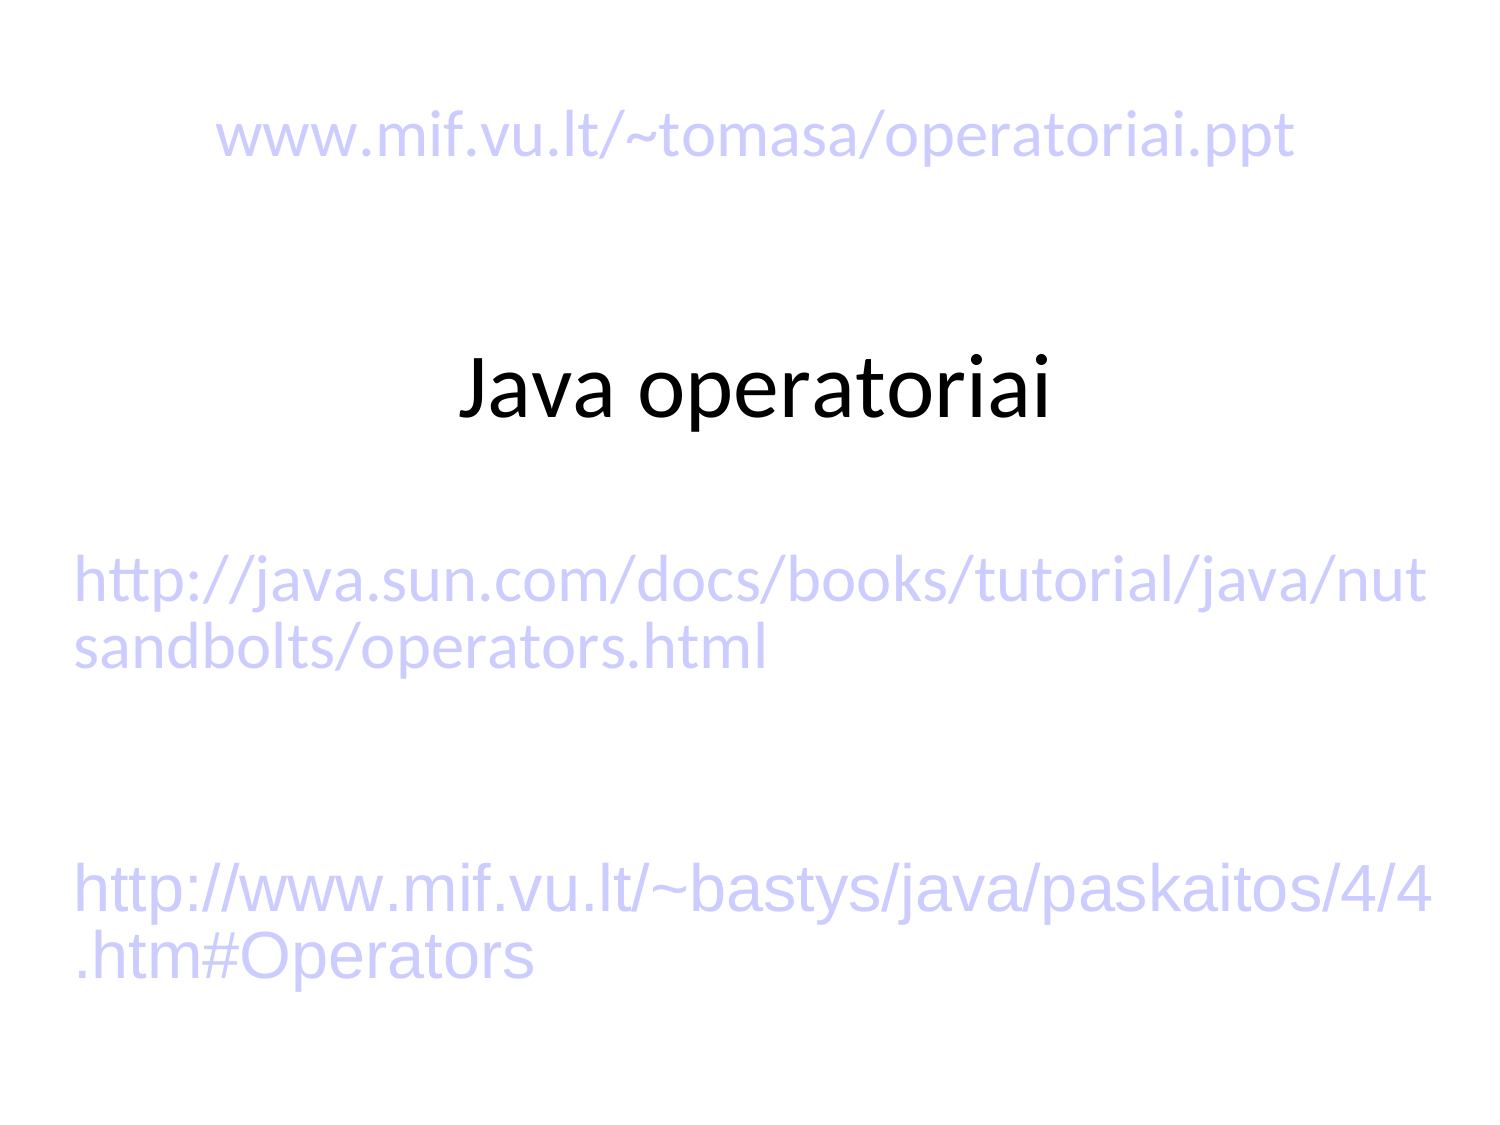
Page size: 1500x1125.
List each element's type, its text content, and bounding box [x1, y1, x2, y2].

text_box Java operatoriai [118, 370, 1394, 502]
text_box http://java.sun.com/docs/books/tutorial/java/nutsandbolts/operators.html [58, 527, 1454, 815]
text_box www.mif.vu.lt/~tomasa/operatoriai.ppt [58, 82, 1454, 370]
text_box http://www.mif.vu.lt/~bastys/java/paskaitos/4/4.htm#Operators [58, 837, 1454, 1079]
